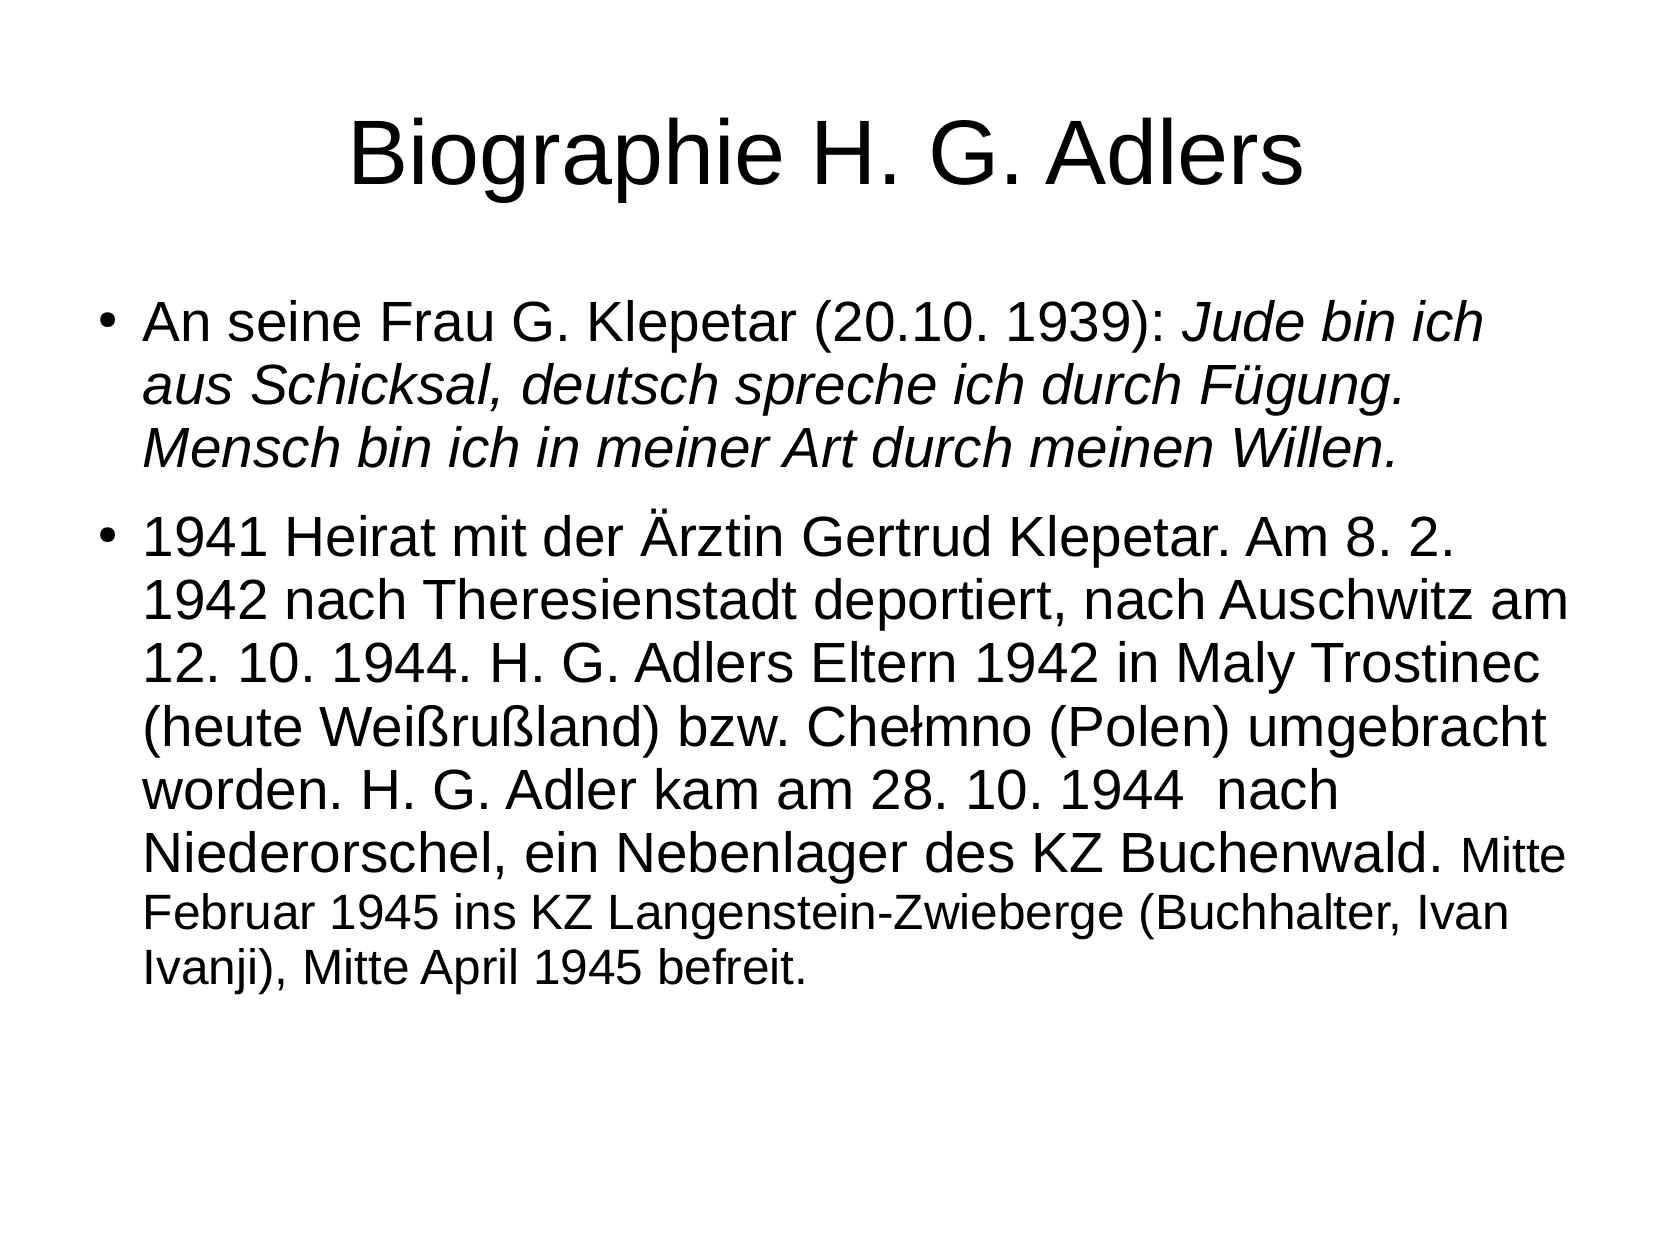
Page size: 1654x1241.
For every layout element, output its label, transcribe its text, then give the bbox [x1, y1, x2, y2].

title Biographie H. G. Adlers [82, 49, 1571, 257]
list An seine Frau G. Klepetar (20.10. 1939): Jude bin ich aus Schicksal, deutsch spreche ich durch Fügung. Mensch bin ich in meiner Art durch meinen Willen. 1941 Heirat mit der Ärztin Gertrud Klepetar. Am 8. 2. 1942 nach Theresienstadt deportiert, nach Auschwitz am 12. 10. 1944. H. G. Adlers Eltern 1942 in Maly Trostinec (heute Weißrußland) bzw. Chełmno (Polen) umgebracht worden. H. G. Adler kam am 28. 10. 1944 nach Niederorschel, ein Nebenlager des KZ Buchenwald. Mitte Februar 1945 ins KZ Langenstein-Zwieberge (Buchhalter, Ivan Ivanji), Mitte April 1945 befreit. [82, 290, 1571, 1010]
